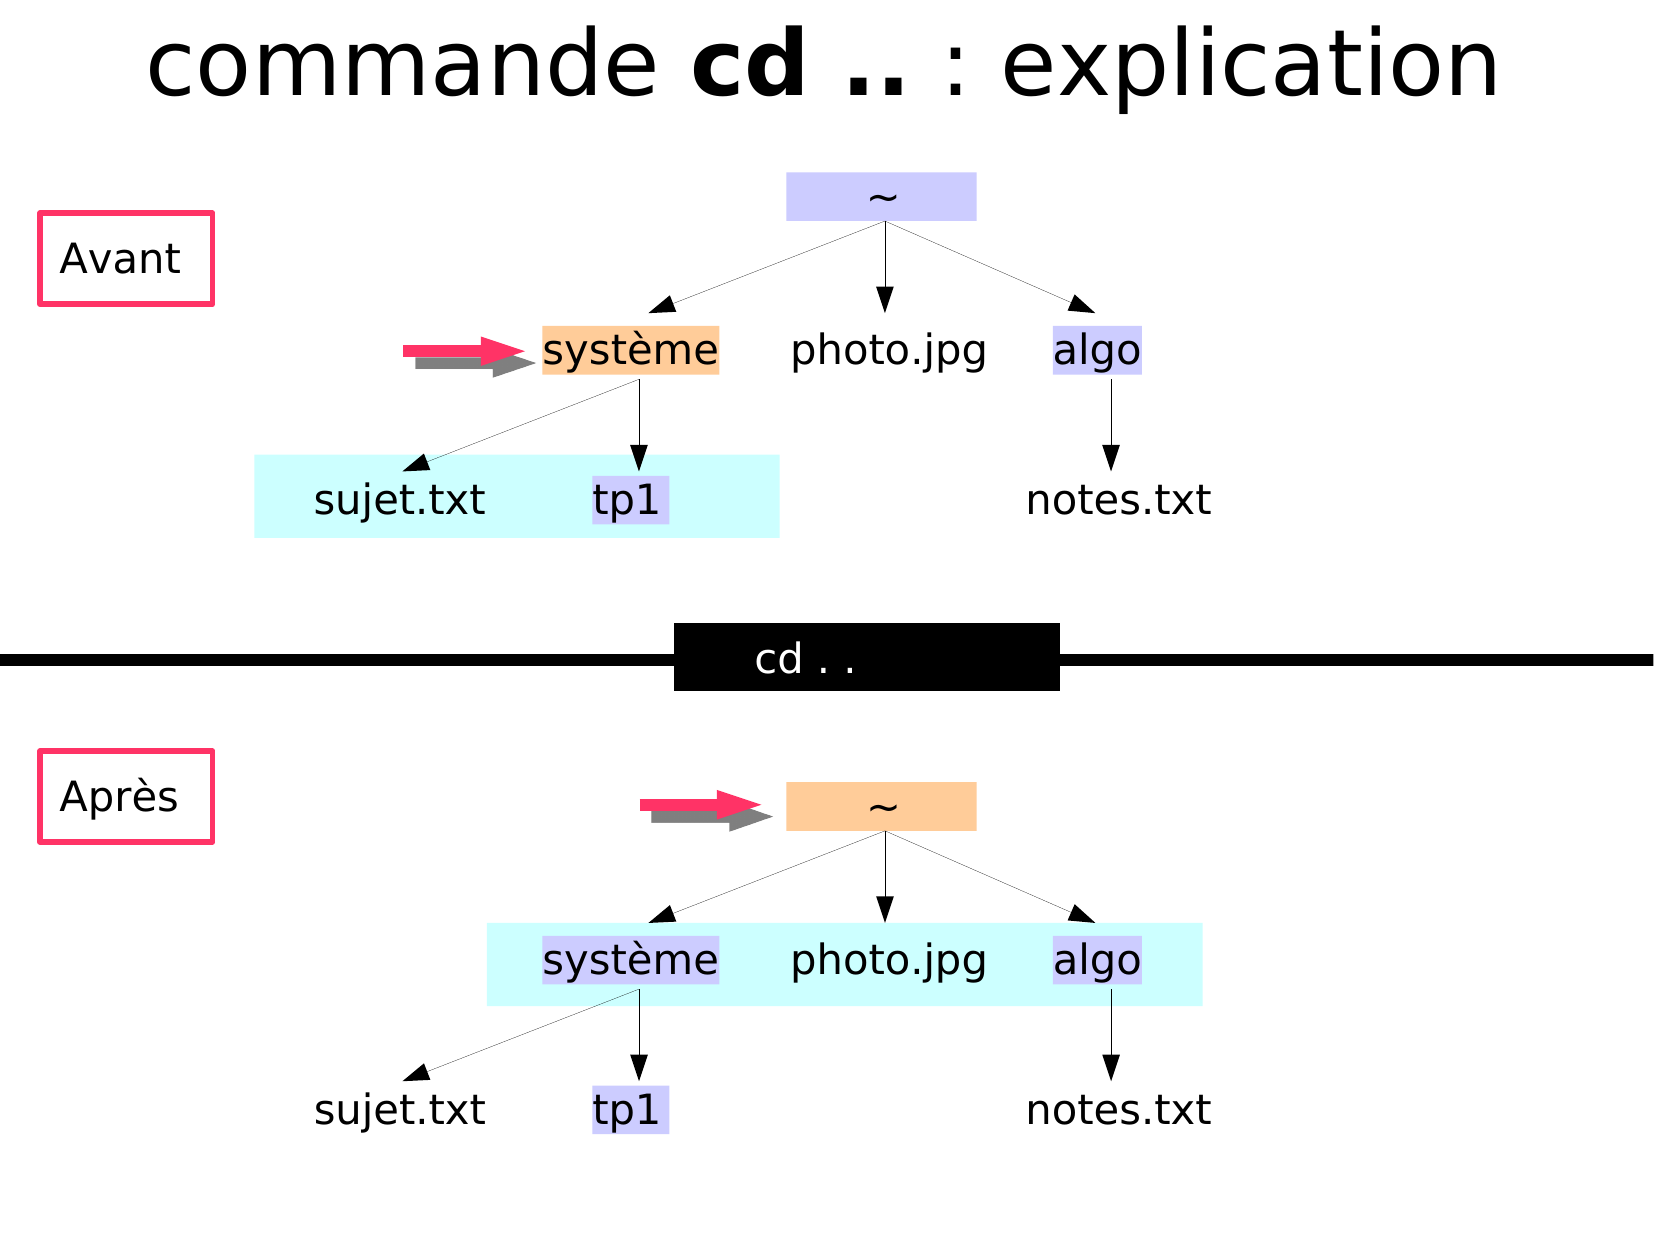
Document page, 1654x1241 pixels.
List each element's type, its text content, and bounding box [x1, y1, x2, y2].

text_box photo.jpg [790, 325, 989, 375]
text_box notes.txt [1025, 1085, 1212, 1135]
text_box [674, 623, 1060, 691]
text_box cd . . [754, 634, 953, 684]
text_box photo.jpg [790, 935, 989, 985]
text_box Avant [59, 234, 258, 283]
text_box [254, 454, 780, 538]
text_box [425, 454, 444, 461]
text_box sujet.txt [313, 475, 487, 525]
text_box tp1 [592, 1085, 670, 1135]
text_box [596, 990, 639, 1007]
text_box notes.txt [1025, 475, 1212, 525]
text_box sujet.txt [313, 1085, 487, 1135]
text_box ~ [786, 782, 977, 831]
text_box système [542, 325, 720, 375]
title commande cd .. : explication [67, 0, 1583, 125]
text_box algo [1052, 935, 1142, 985]
text_box Après [59, 772, 258, 821]
text_box [486, 922, 1203, 1007]
text_box tp1 [592, 475, 670, 525]
text_box ~ [786, 172, 977, 221]
text_box système [542, 935, 720, 985]
text_box algo [1052, 325, 1142, 375]
